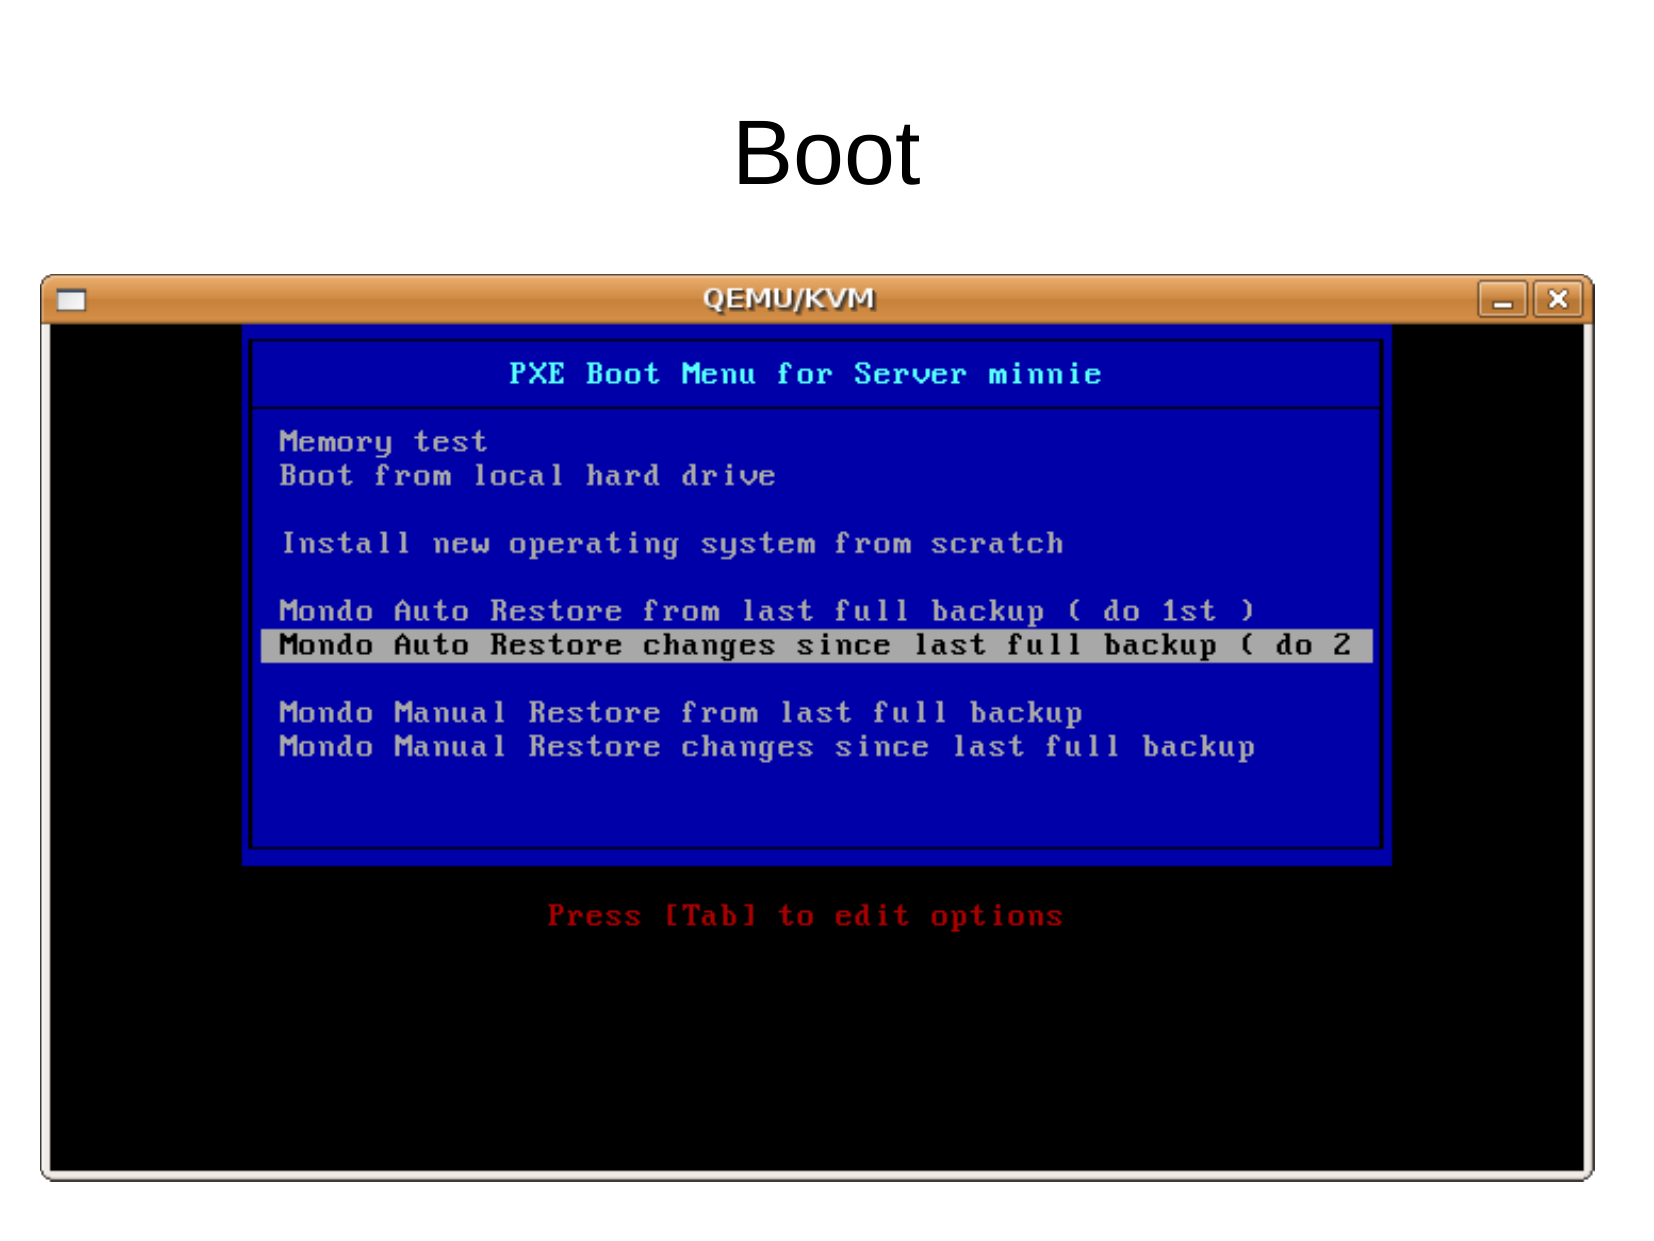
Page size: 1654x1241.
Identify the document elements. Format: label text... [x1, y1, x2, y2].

title Boot [82, 56, 1571, 250]
picture [40, 274, 1595, 1182]
